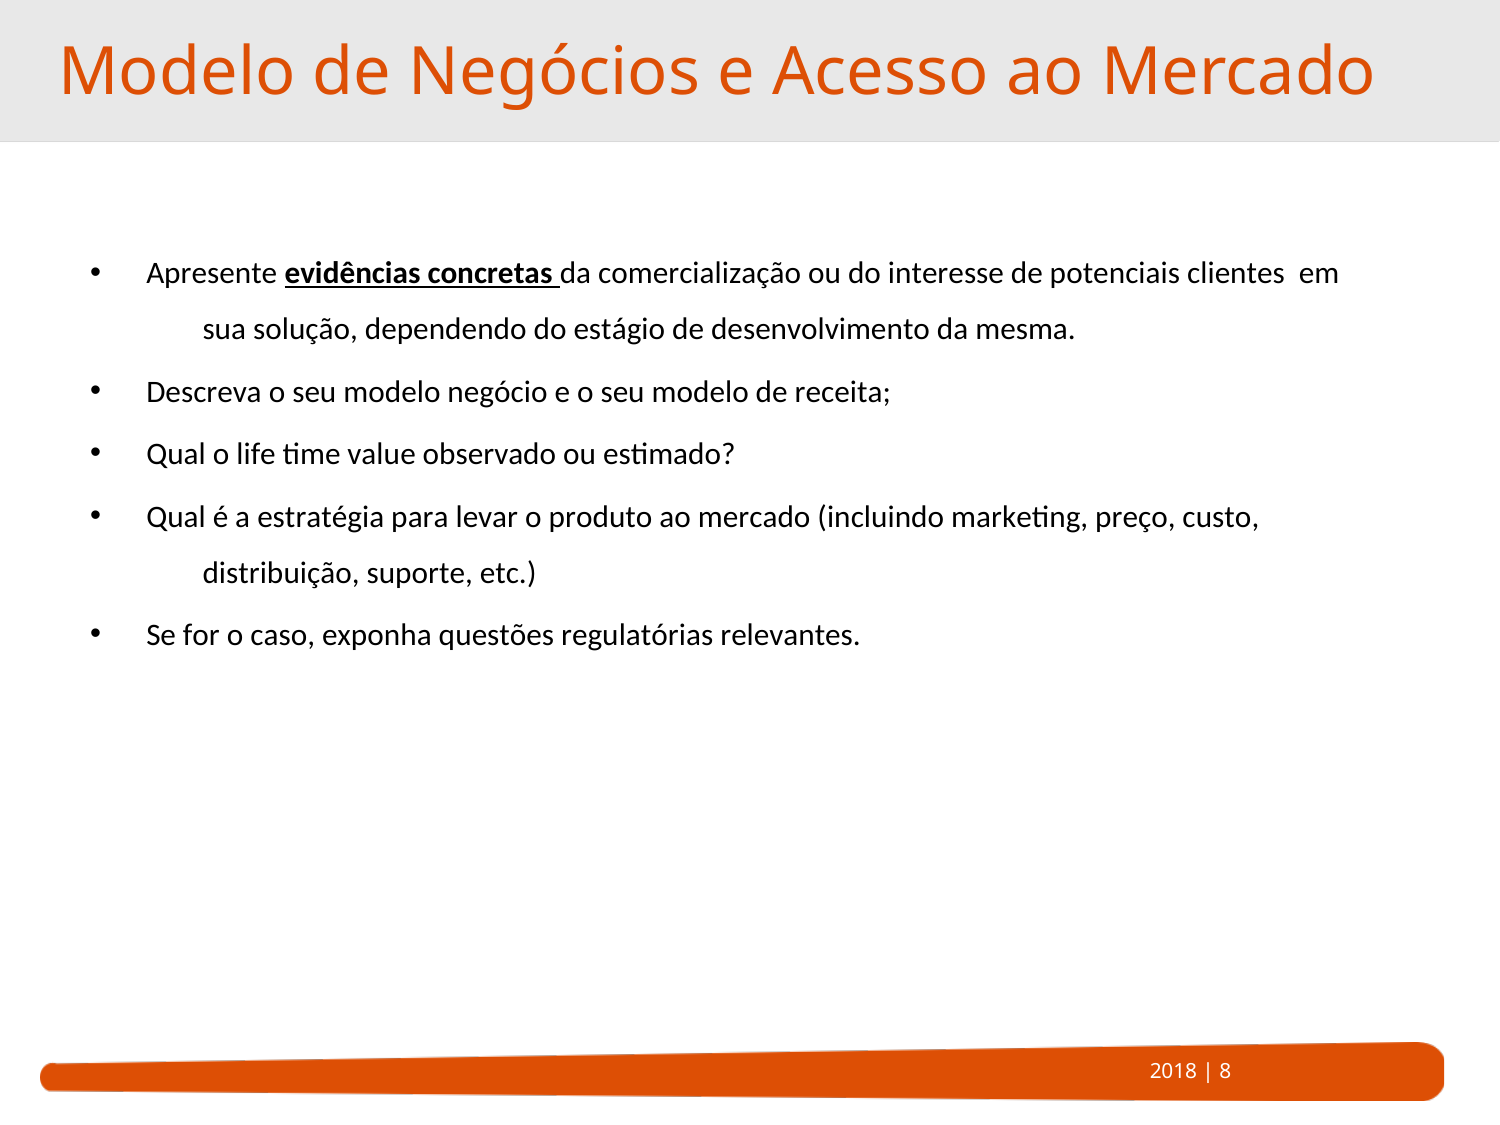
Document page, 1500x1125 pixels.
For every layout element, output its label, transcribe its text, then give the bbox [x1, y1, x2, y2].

text_box Apresente evidências concretas da comercialização ou do interesse de potenciais clientes em sua solução, dependendo do estágio de desenvolvimento da mesma. Descreva o seu modelo negócio e o seu modelo de receita; Qual o life time value observado ou estimado? Qual é a estratégia para levar o produto ao mercado (incluindo marketing, preço, custo, distribuição, suporte, etc.) Se for o caso, exponha questões regulatórias relevantes. [75, 226, 1365, 1059]
text_box Modelo de Negócios e Acesso ao Mercado [58, 2, 1440, 148]
